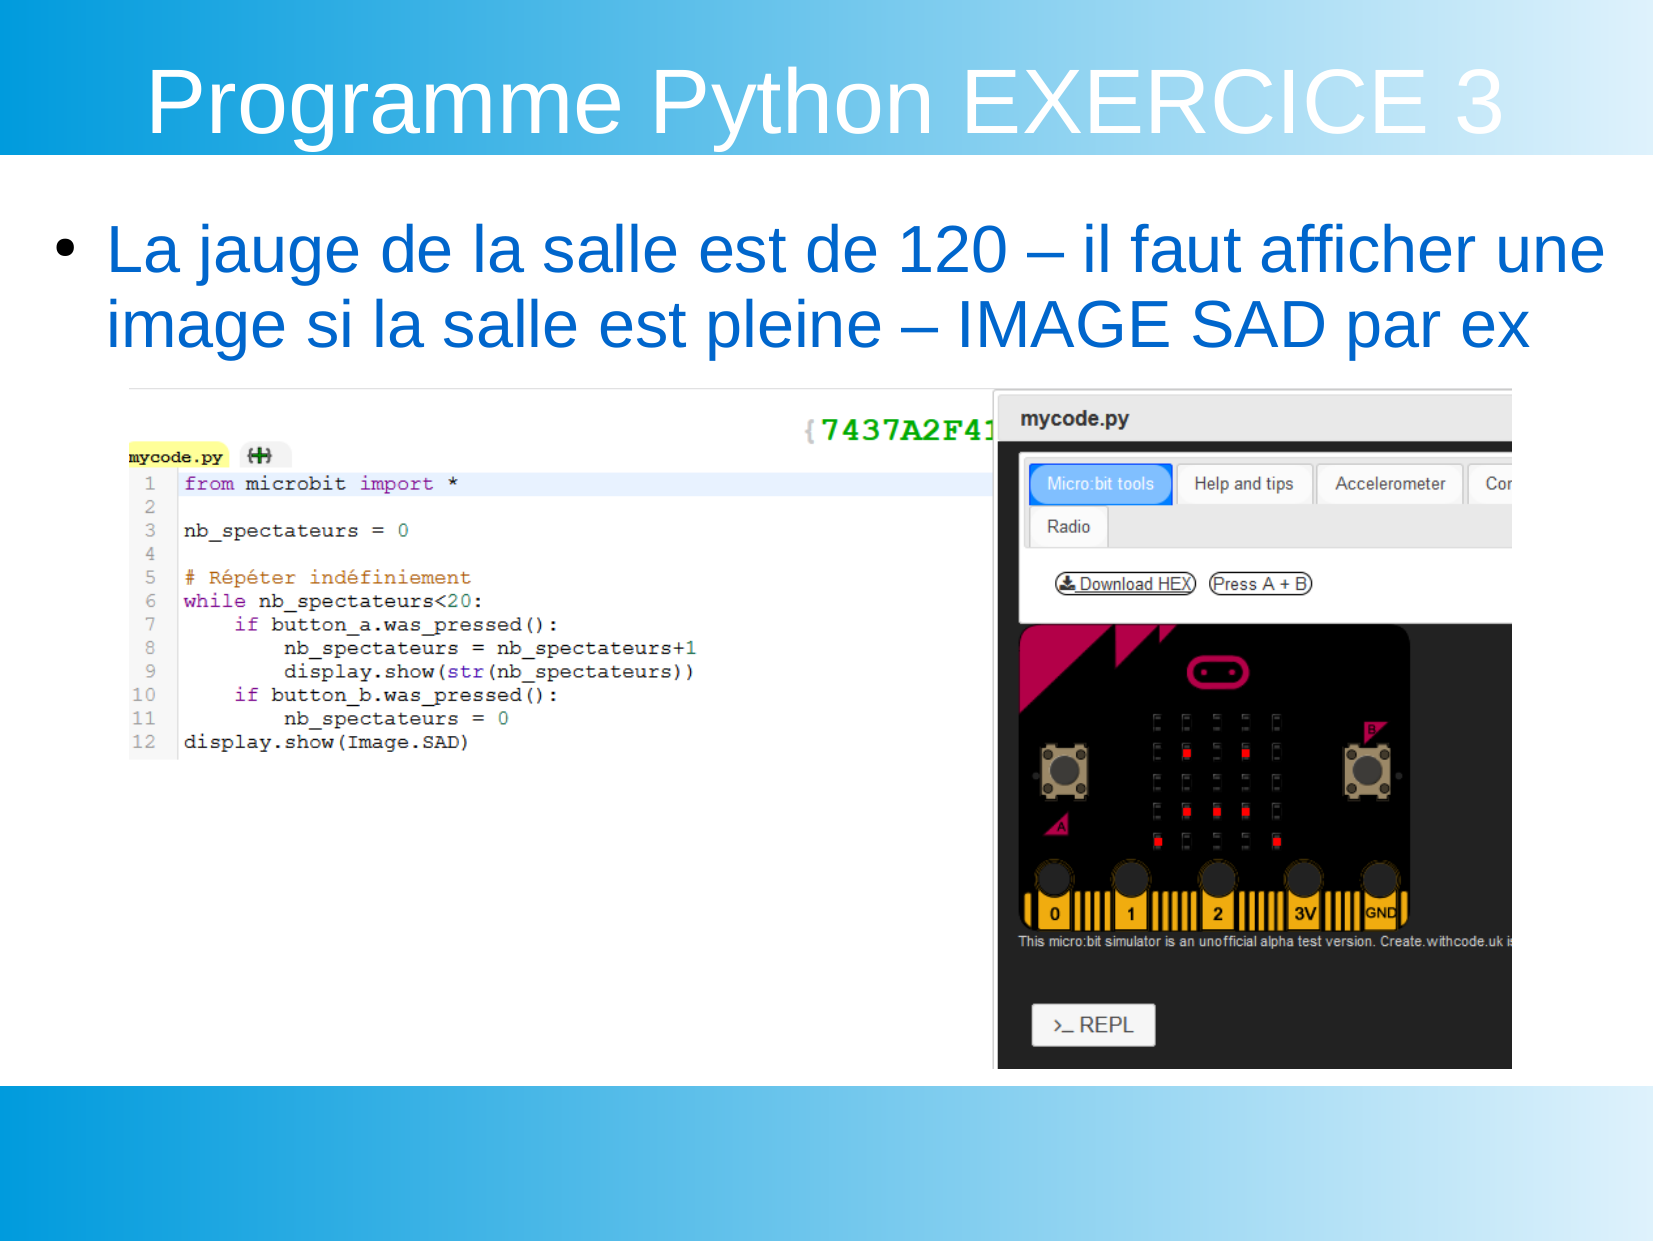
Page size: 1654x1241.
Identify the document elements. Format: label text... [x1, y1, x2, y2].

list La jauge de la salle est de 120 – il faut afficher une image si la salle est pleine – IMAGE SAD par ex [35, 212, 1619, 318]
title Programme Python EXERCICE 3 [82, 49, 1571, 155]
picture [129, 388, 1512, 1069]
